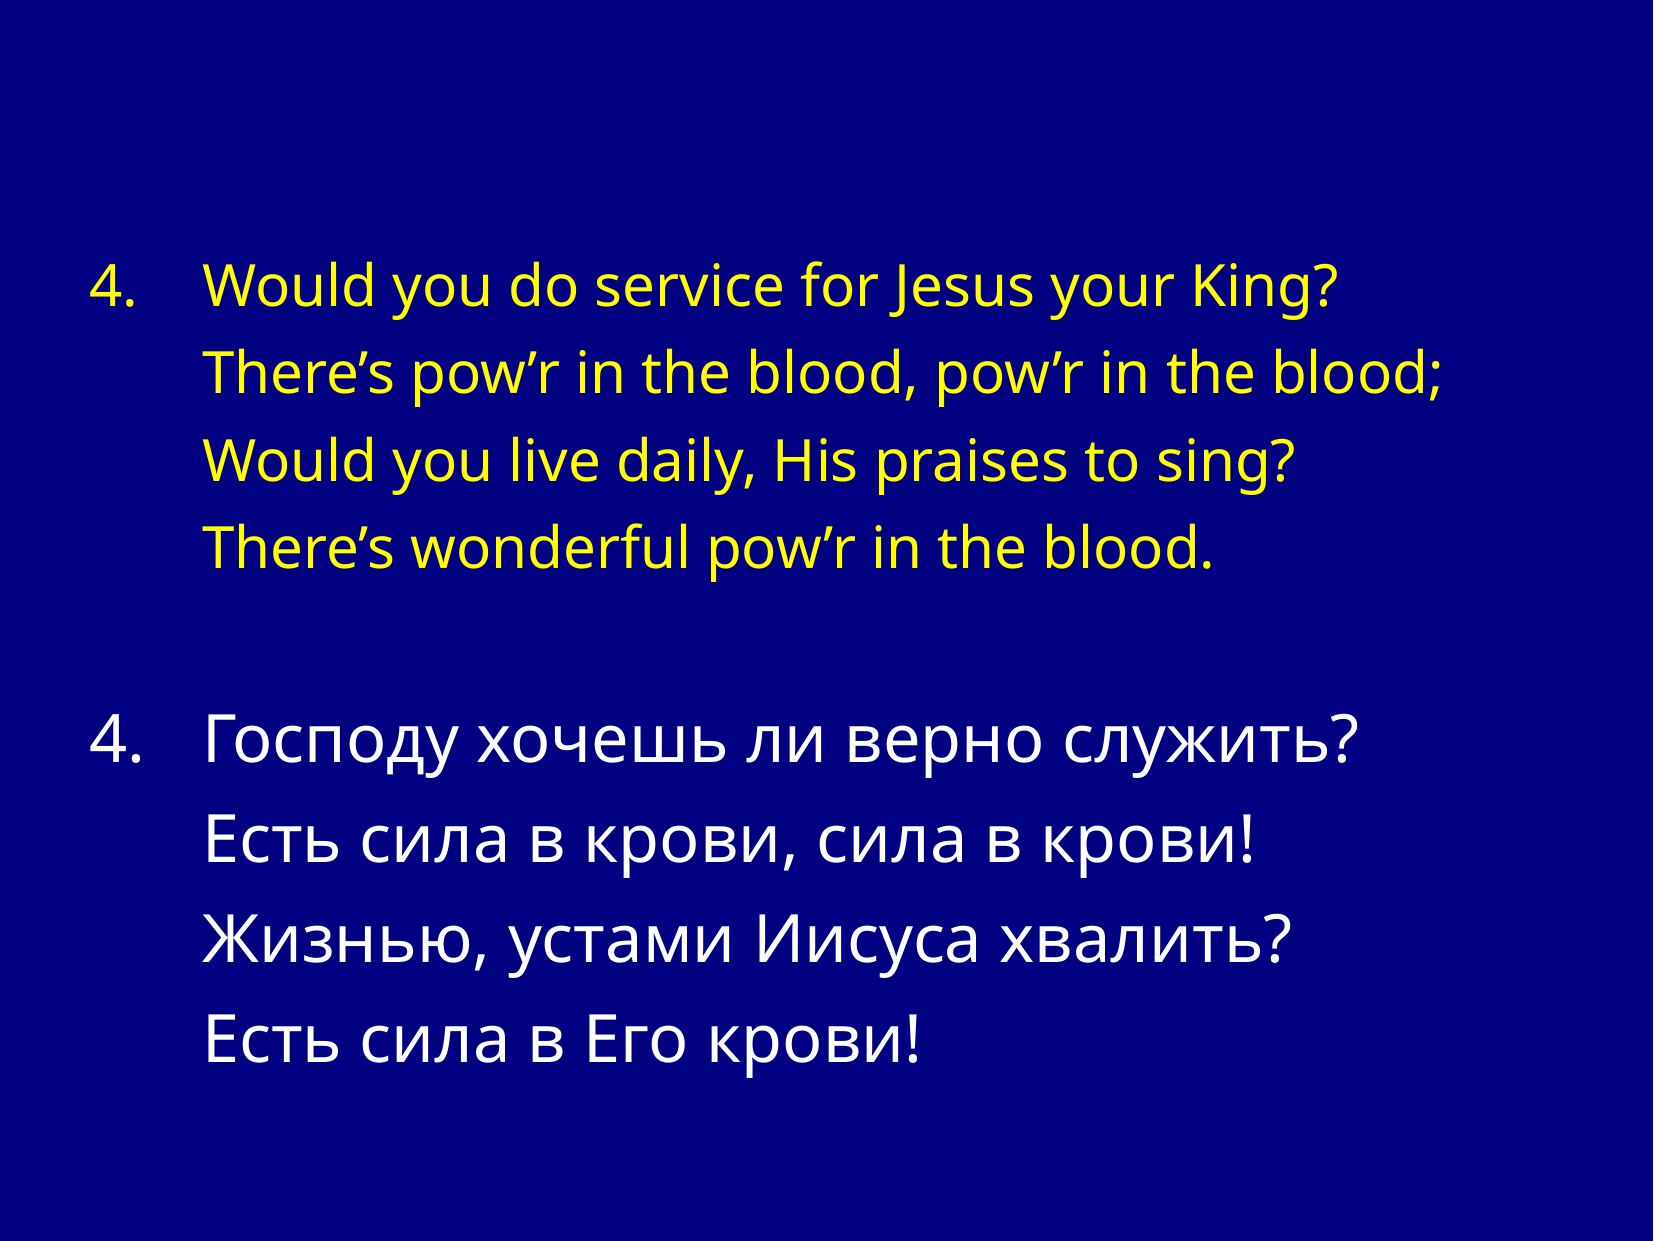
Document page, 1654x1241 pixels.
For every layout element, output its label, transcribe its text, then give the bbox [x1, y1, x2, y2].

text_box 4. Господу хочешь ли верно служить? Есть сила в крови, сила в крови! Жизнью, устами Иисуса хвалить? Есть сила в Его крови! [75, 675, 1576, 1163]
text_box 4. Would you do service for Jesus your King? There’s pow’r in the blood, pow’r in the blood; Would you live daily, His praises to sing? There’s wonderful pow’r in the blood. [75, 150, 1653, 638]
